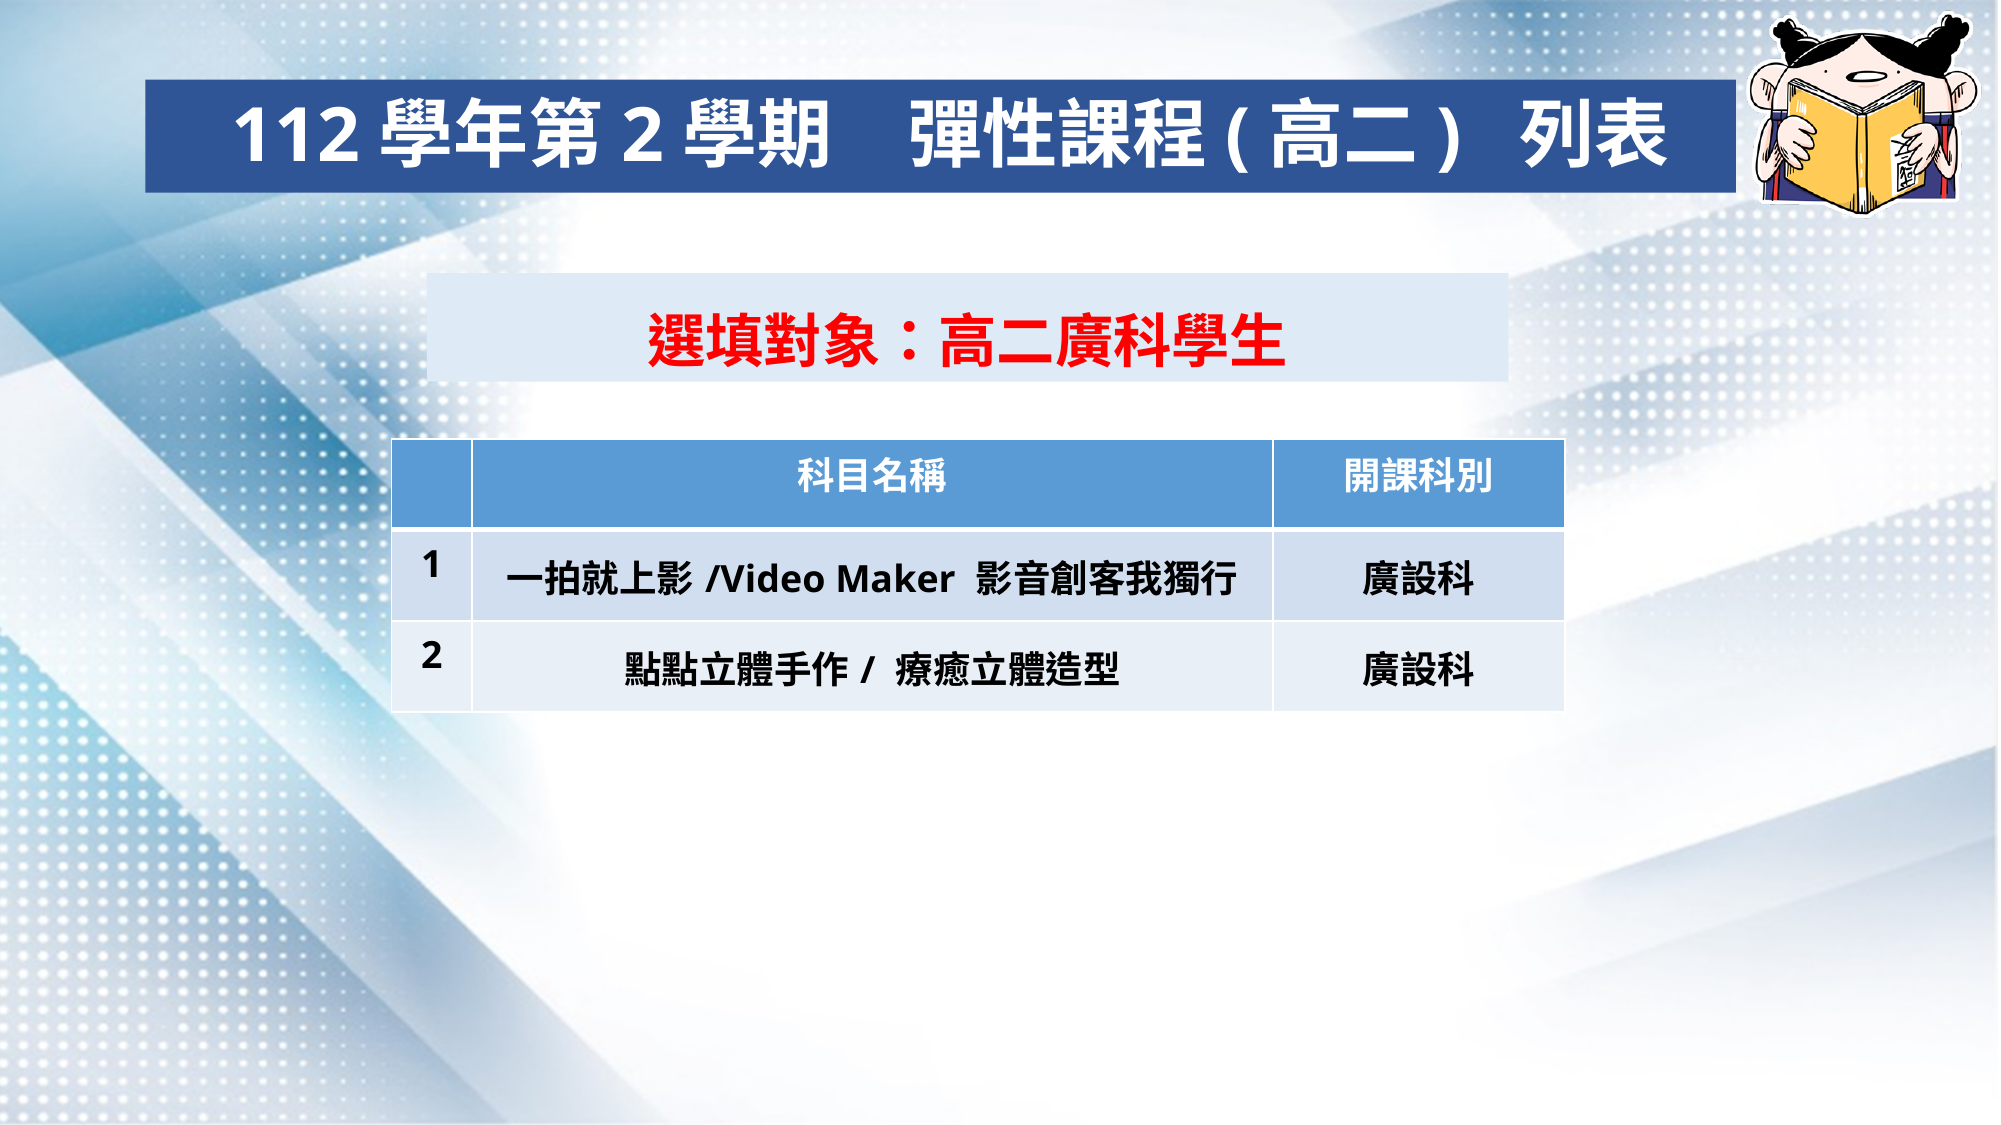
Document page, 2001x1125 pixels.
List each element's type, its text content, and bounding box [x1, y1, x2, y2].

table_cell 2 [392, 622, 471, 711]
text_box 選填對象：高二廣科學生 [426, 273, 1509, 382]
table_cell 點點立體手作/ 療癒立體造型 [473, 622, 1272, 711]
table_header [392, 440, 471, 527]
table_cell 1 [392, 532, 471, 620]
table_header 開課科別 [1274, 440, 1564, 527]
table_header 科目名稱 [473, 440, 1272, 527]
picture [0, 0, 1998, 1125]
table_cell 一拍就上影/Video Maker 影音創客我獨行 [473, 532, 1272, 620]
table_cell 廣設科 [1274, 622, 1564, 711]
table_cell 廣設科 [1274, 532, 1564, 620]
text_box 112學年第2學期 彈性課程(高二) 列表 [145, 79, 1727, 193]
